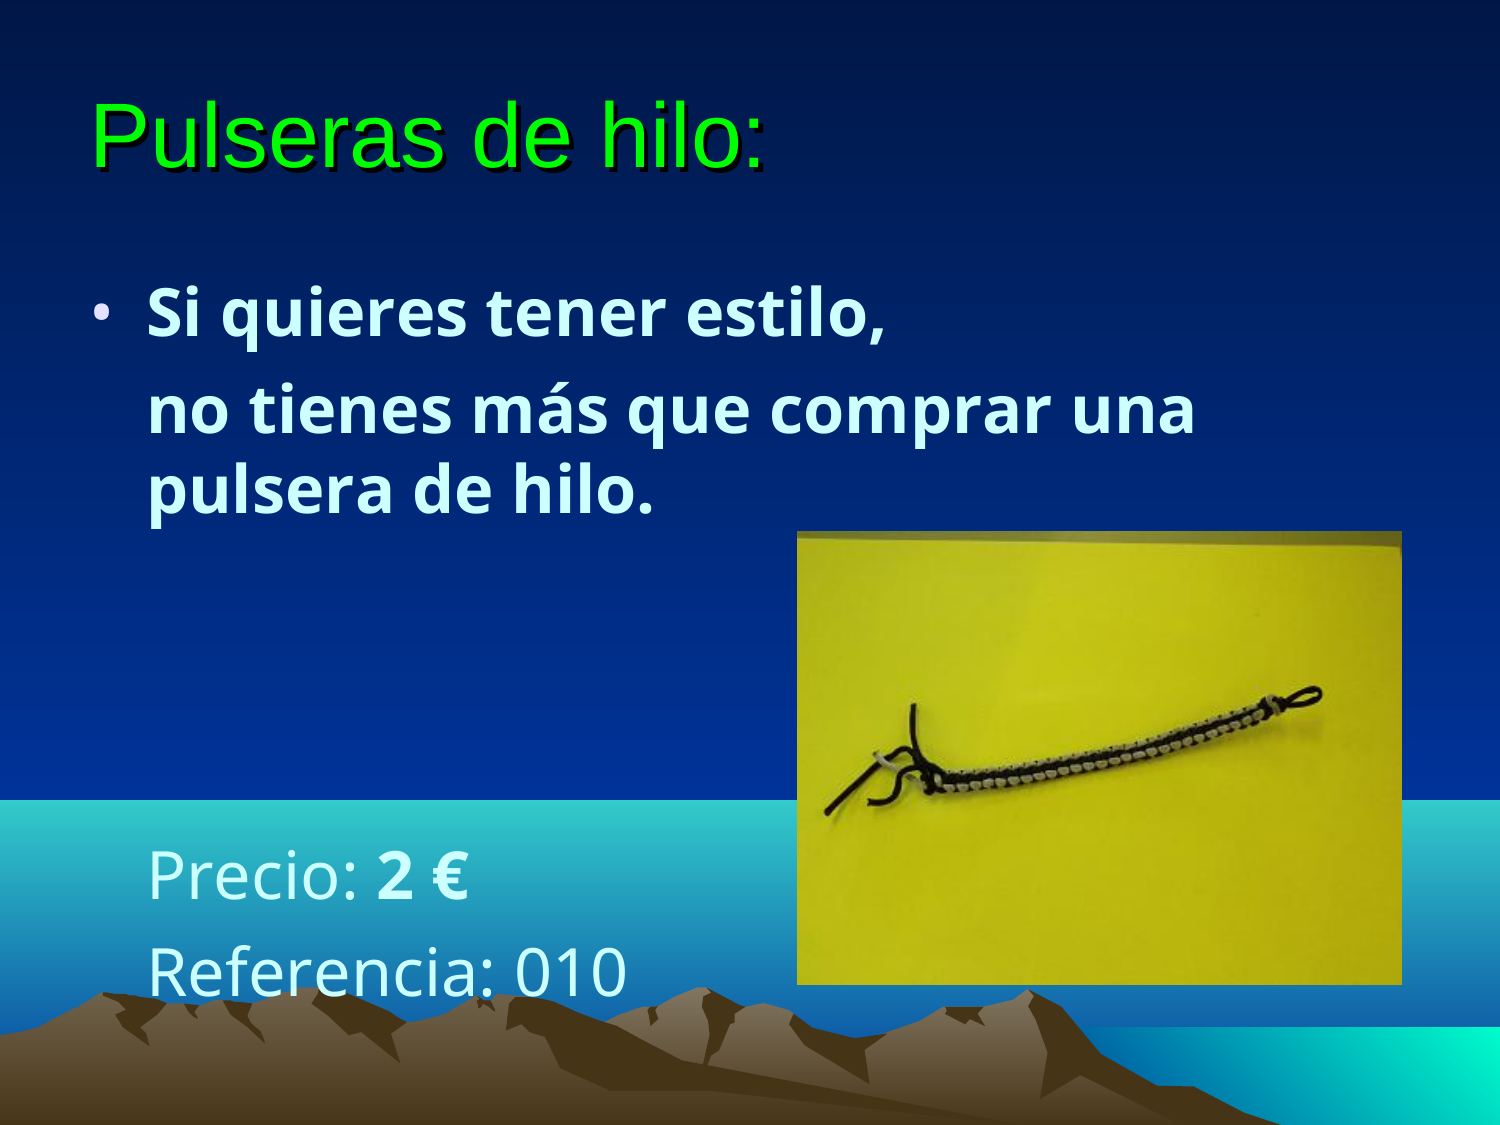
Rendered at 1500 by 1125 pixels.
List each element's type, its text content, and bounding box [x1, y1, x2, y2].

title Pulseras de hilo: [75, 37, 1426, 225]
picture [797, 531, 1402, 985]
list Si quieres tener estilo, no tienes más que comprar una pulsera de hilo. Precio: 2 € Referencia: 010 [75, 262, 1426, 1018]
